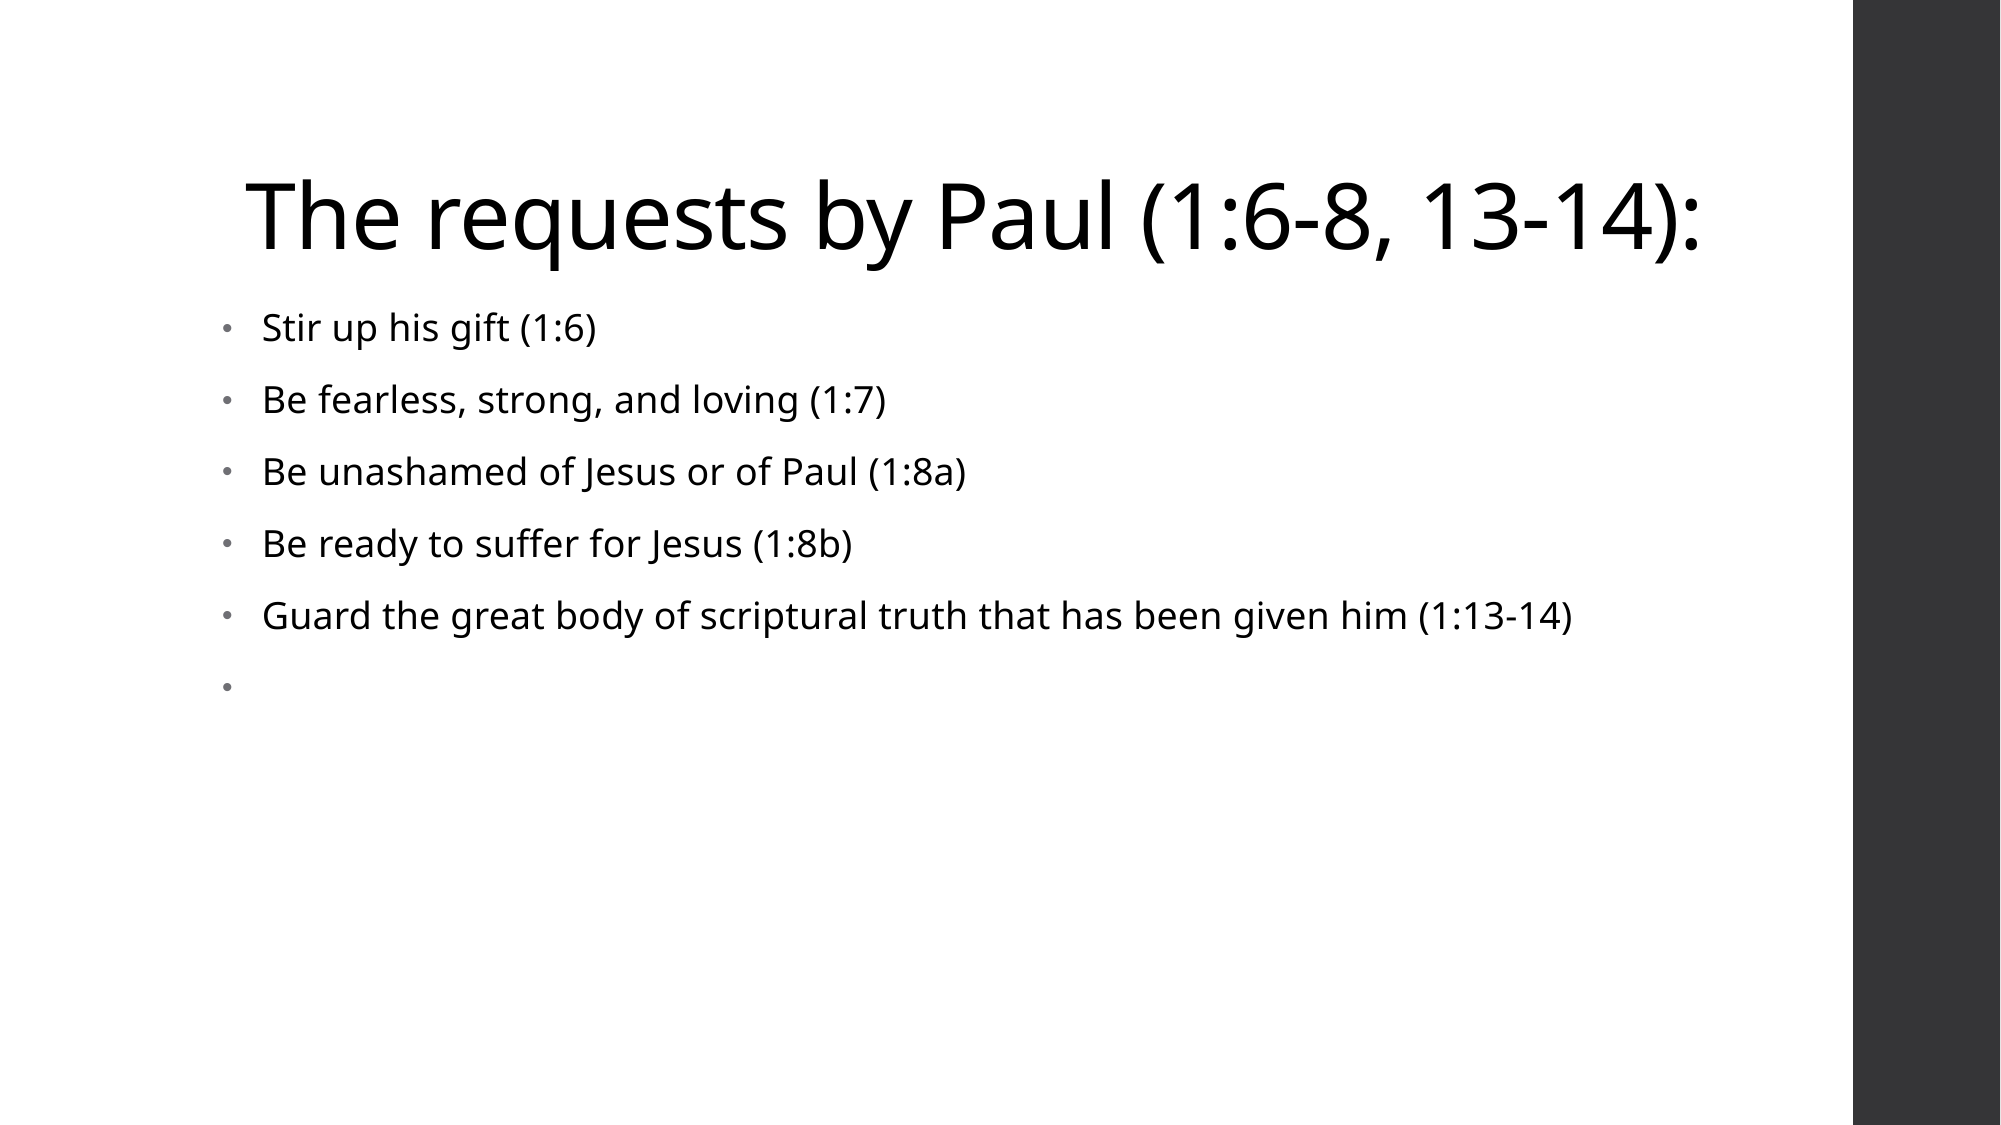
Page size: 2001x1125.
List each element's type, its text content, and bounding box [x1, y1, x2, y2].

list Stir up his gift (1:6) Be fearless, strong, and loving (1:7) Be unashamed of Jesus or of Paul (1:8a) Be ready to suffer for Jesus (1:8b) Guard the great body of scriptural truth that has been given him (1:13-14) [206, 299, 1617, 1014]
title The requests by Paul (1:6-8, 13-14): [206, 60, 1797, 278]
